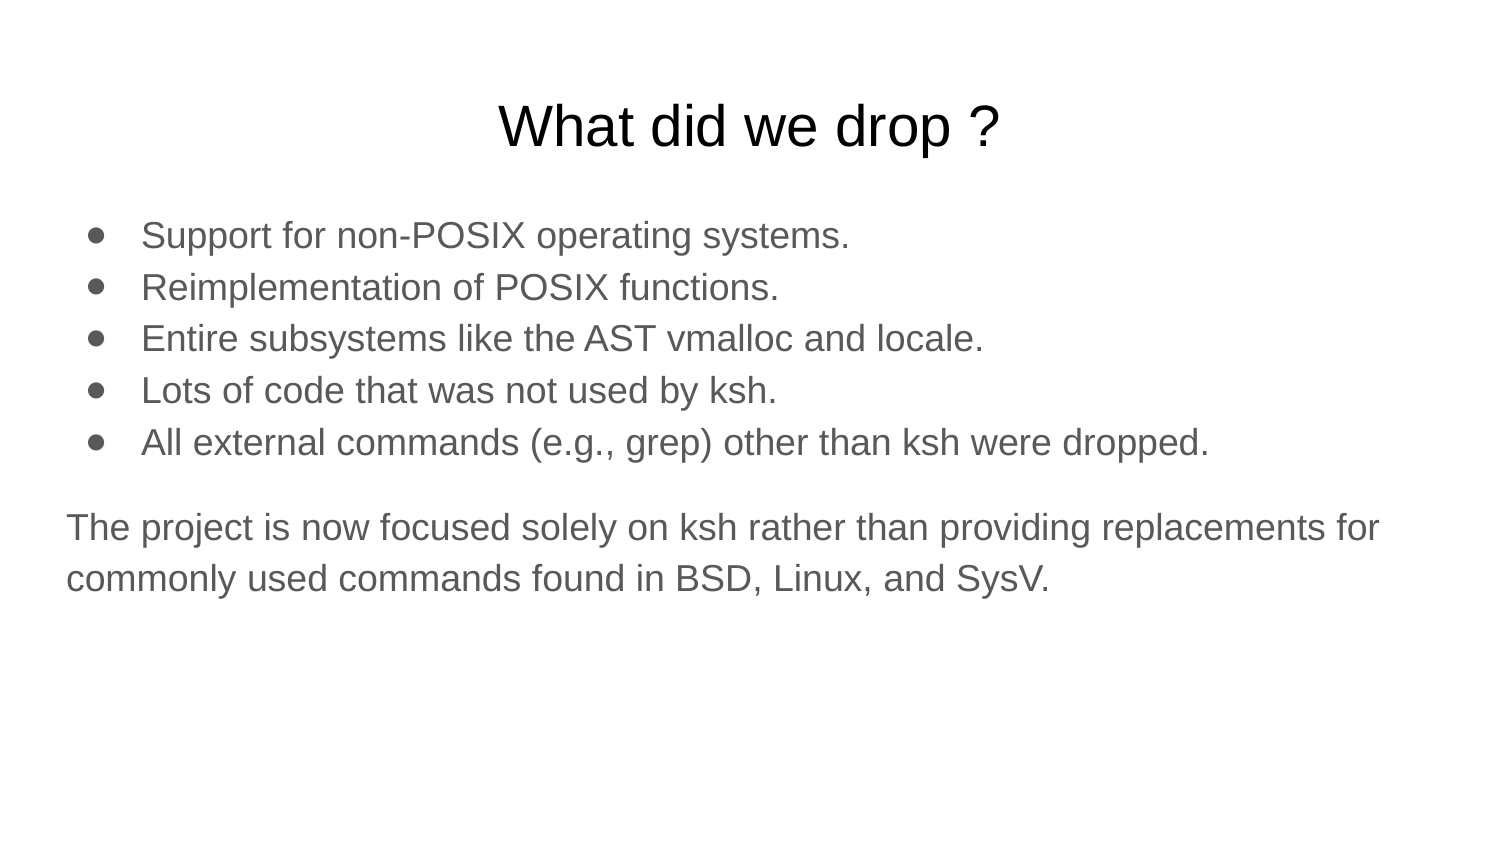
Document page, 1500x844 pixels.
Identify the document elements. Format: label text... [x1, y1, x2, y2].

list Support for non-POSIX operating systems. Reimplementation of POSIX functions. Entire subsystems like the AST vmalloc and locale. Lots of code that was not used by ksh. All external commands (e.g., grep) other than ksh were dropped. The project is now focused solely on ksh rather than providing replacements for commonly used commands found in BSD, Linux, and SysV. [51, 189, 1449, 750]
title What did we drop ? [51, 72, 1449, 167]
